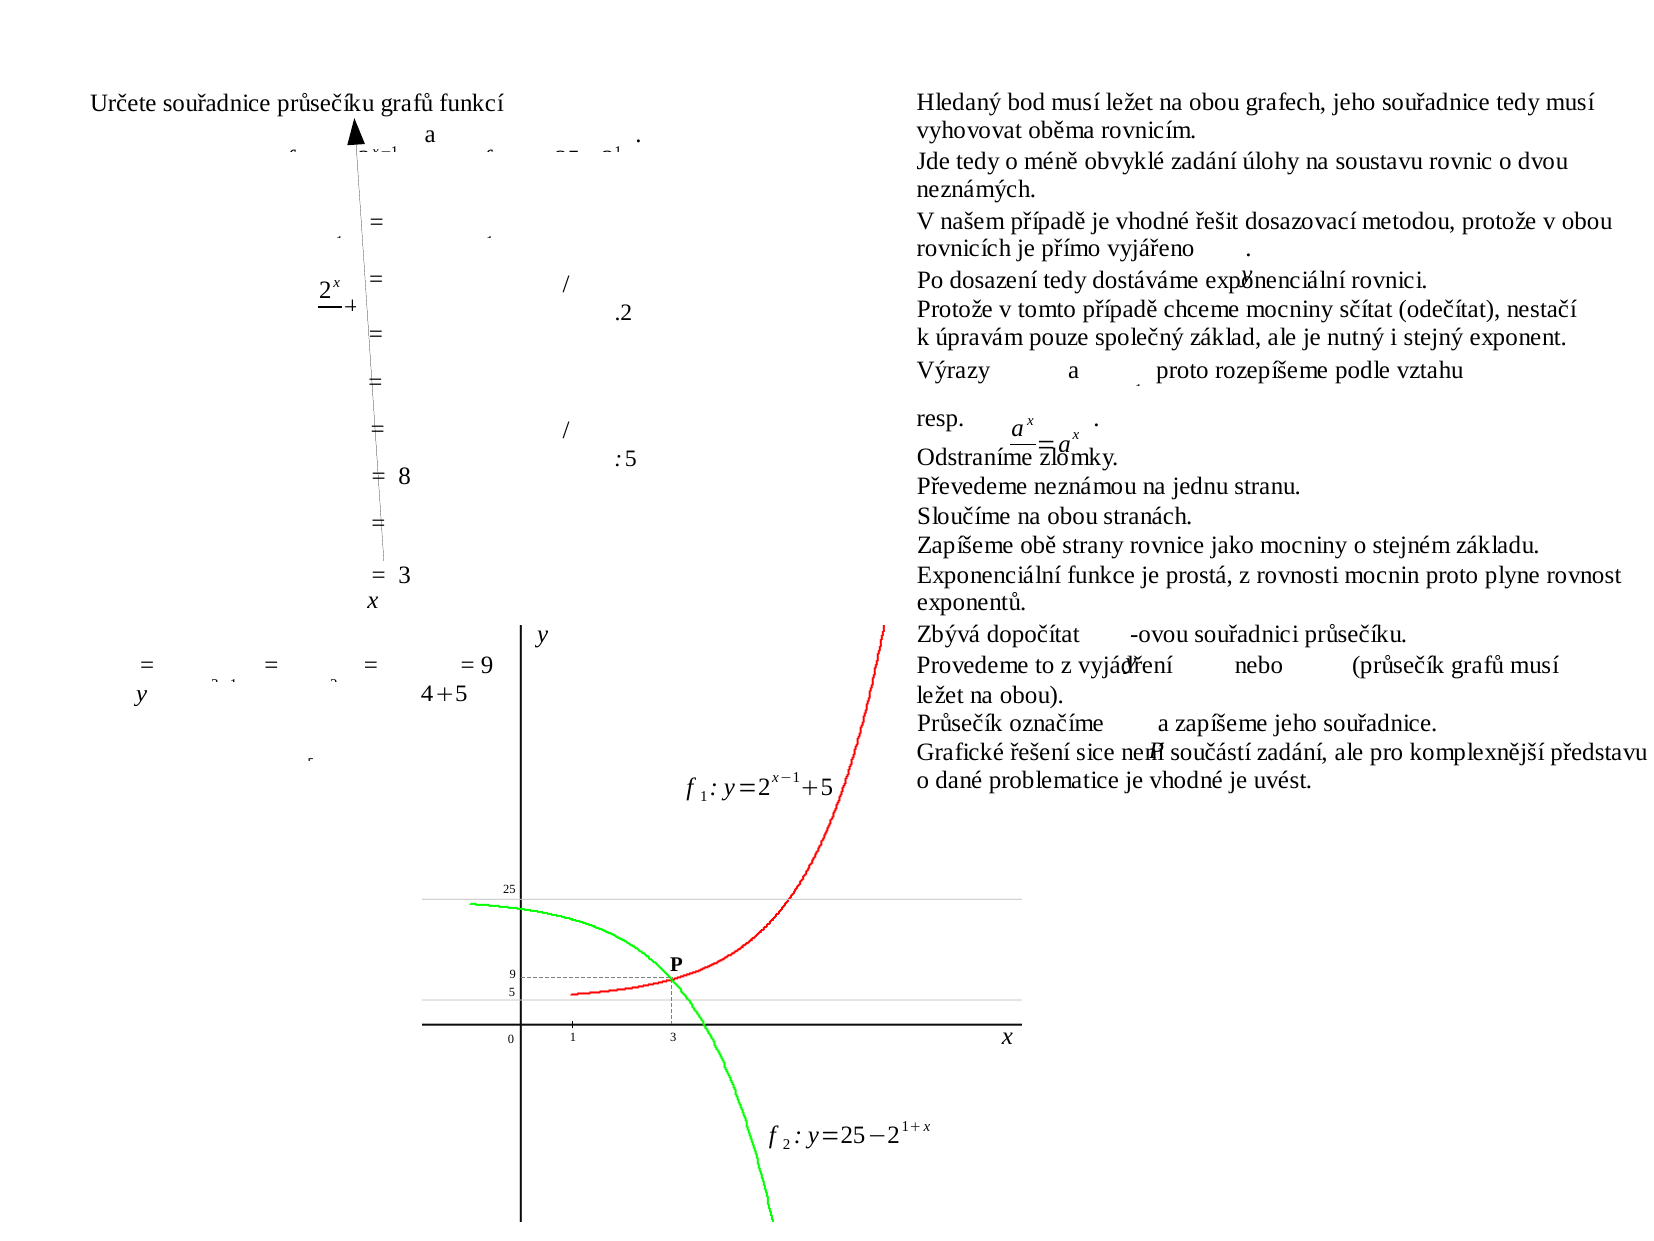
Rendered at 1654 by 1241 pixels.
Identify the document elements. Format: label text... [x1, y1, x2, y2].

text_box 9 [494, 959, 531, 977]
text_box 1 [555, 1022, 592, 1052]
picture [422, 910, 1022, 1222]
chart [757, 1118, 936, 1154]
text_box 25 [488, 874, 531, 904]
text_box 5 [494, 977, 531, 1007]
text_box P [655, 945, 698, 984]
chart [994, 1022, 1019, 1051]
text_box 3 [655, 1022, 692, 1052]
chart [88, 88, 1654, 916]
text_box 0 [493, 1024, 530, 1054]
